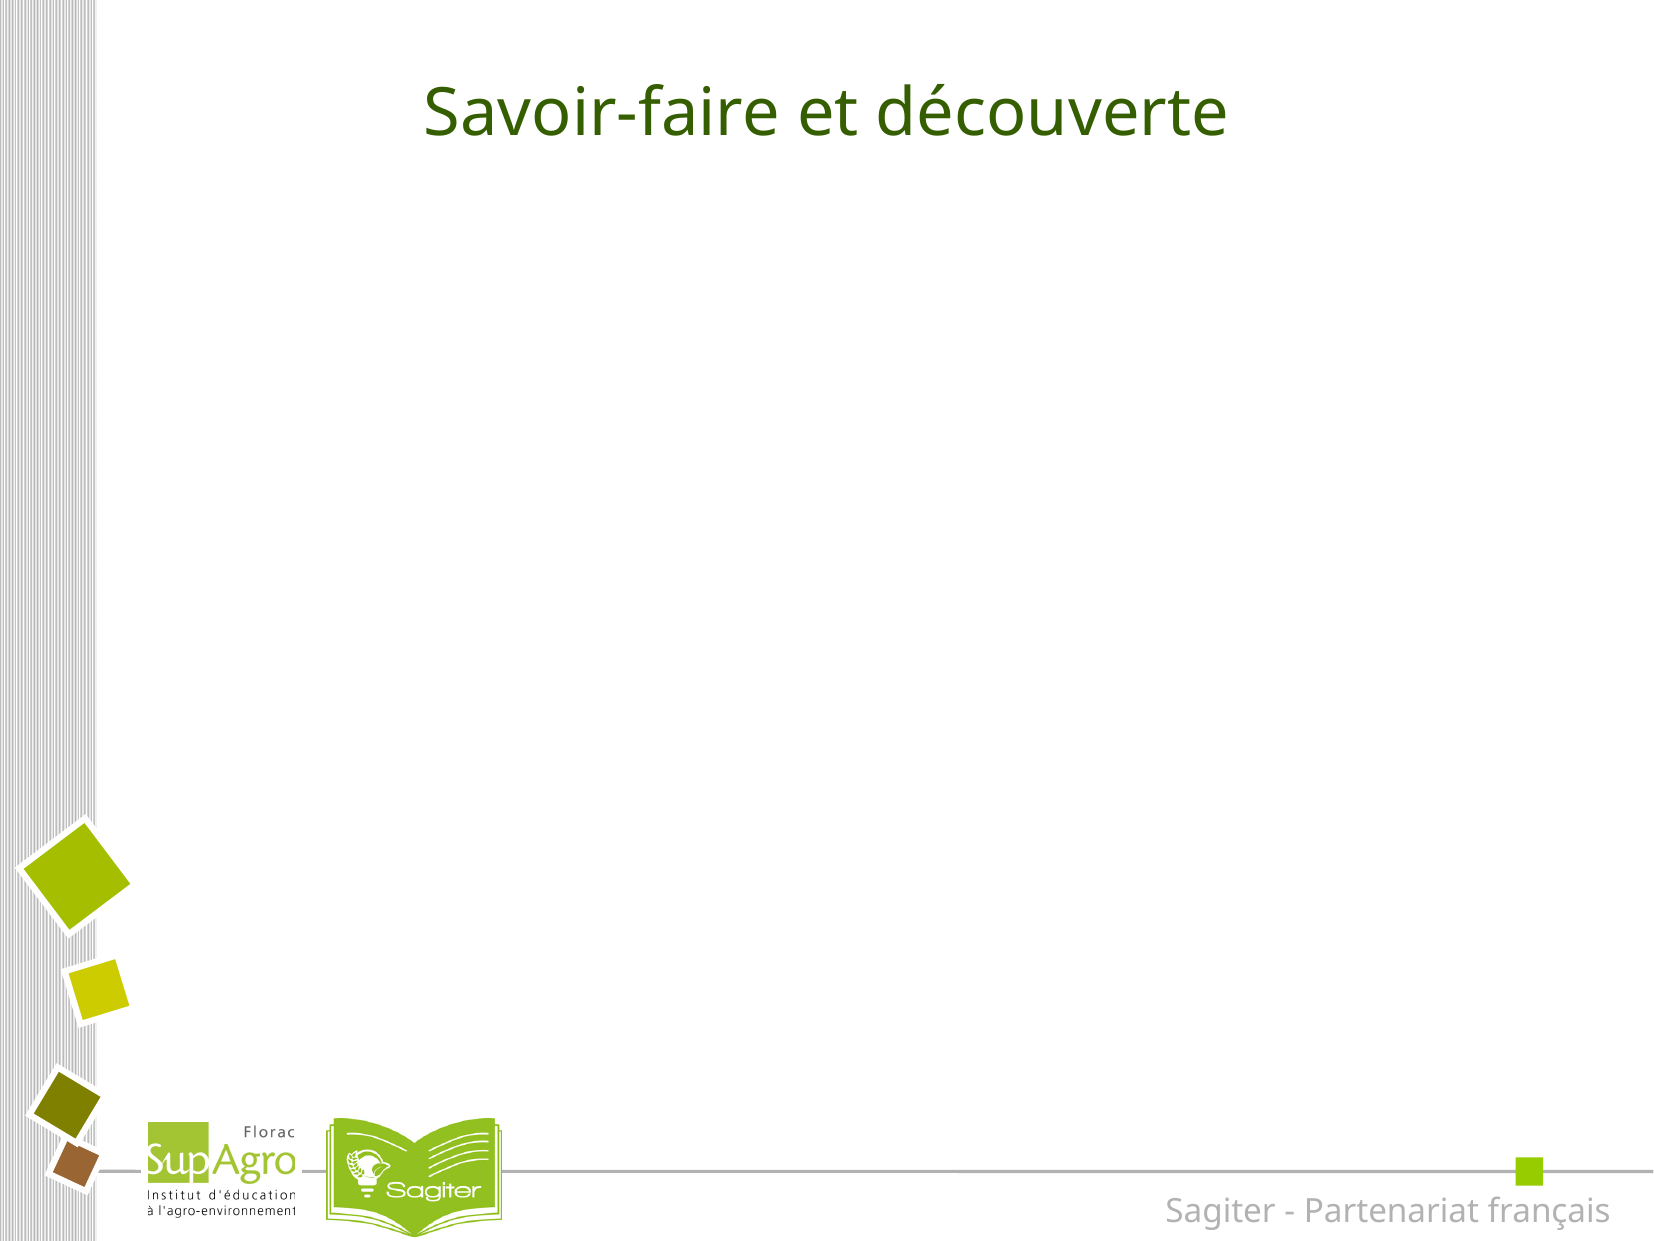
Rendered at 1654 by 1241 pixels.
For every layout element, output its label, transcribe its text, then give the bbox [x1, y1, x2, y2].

picture [326, 1118, 502, 1237]
text_box [1515, 1157, 1544, 1186]
text_box Sagiter - Partenariat français [124, 1178, 1627, 1240]
picture [147, 1122, 296, 1218]
text_box [0, 0, 135, 1241]
title Savoir-faire et découverte [97, 41, 1571, 178]
